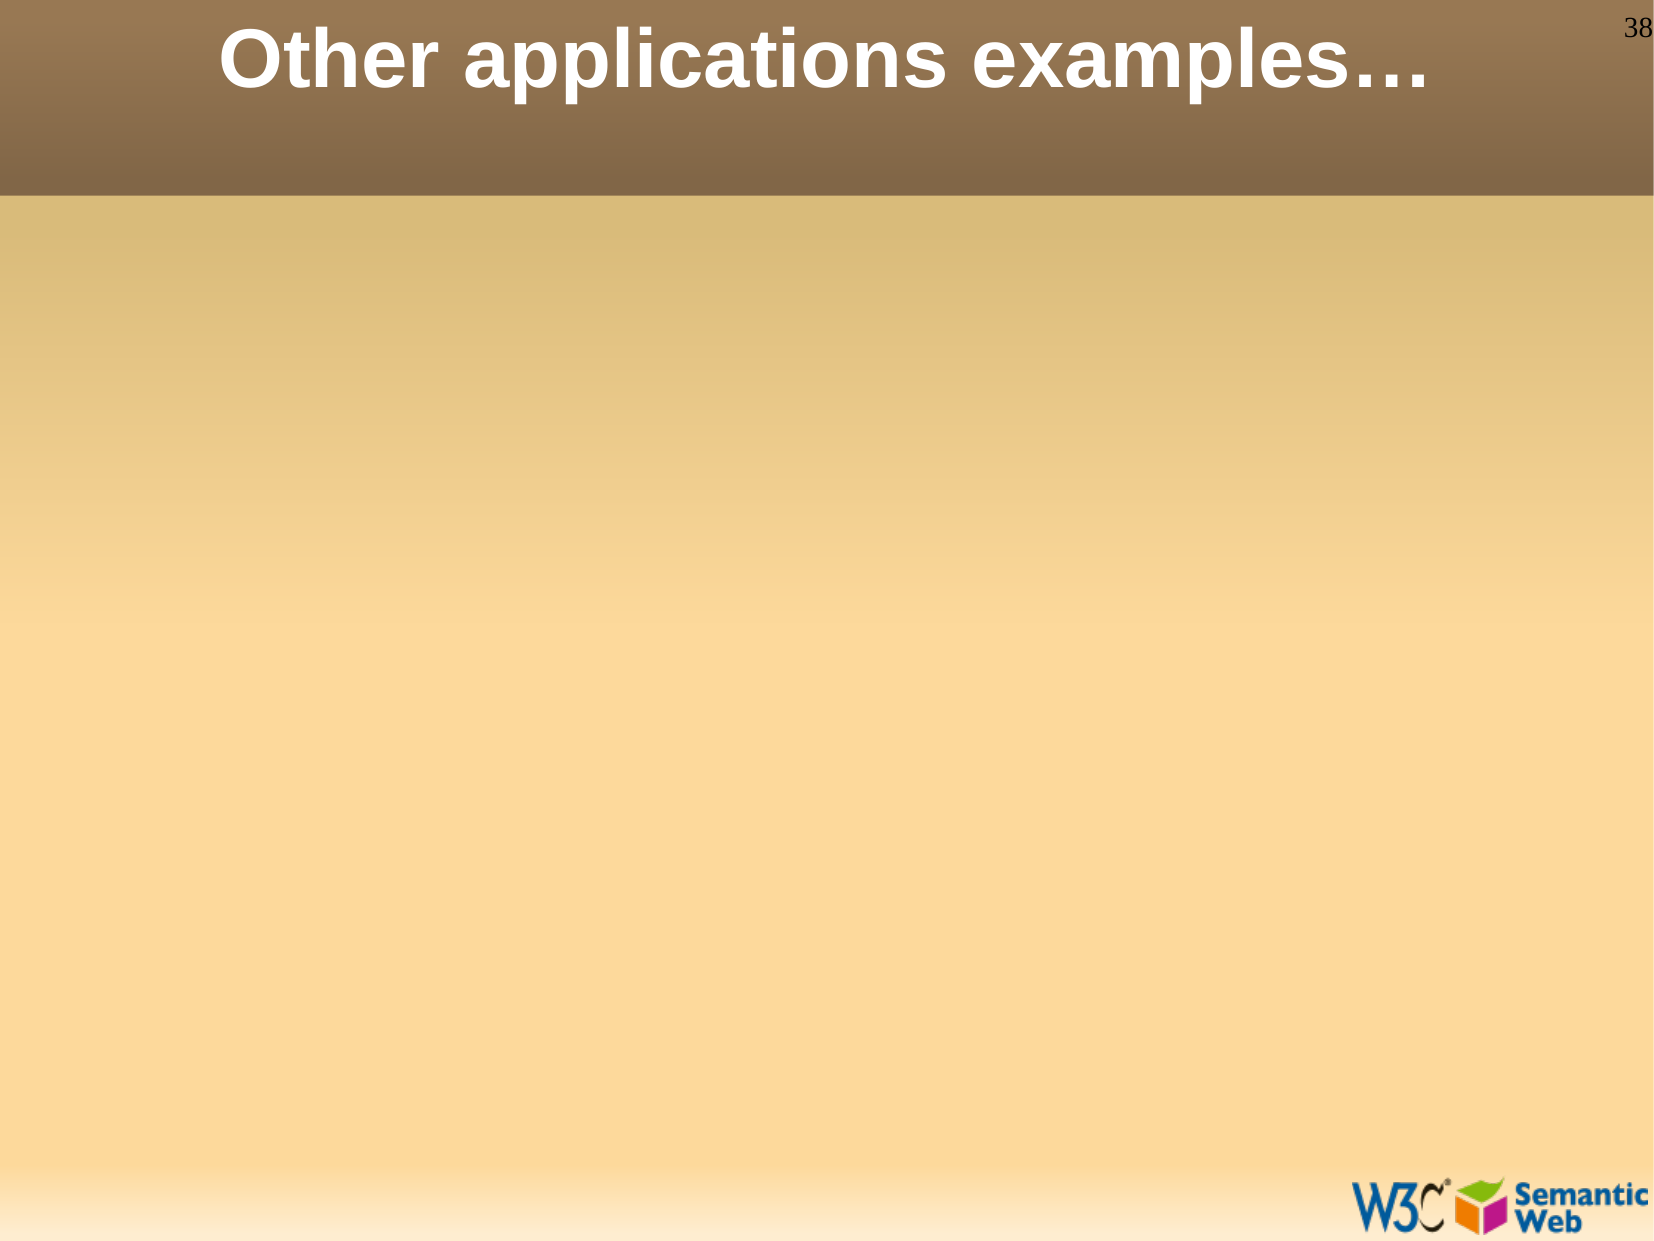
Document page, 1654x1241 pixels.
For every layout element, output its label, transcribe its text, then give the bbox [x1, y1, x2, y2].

picture [0, 119, 1654, 1241]
title Other applications examples… [0, 0, 1654, 119]
